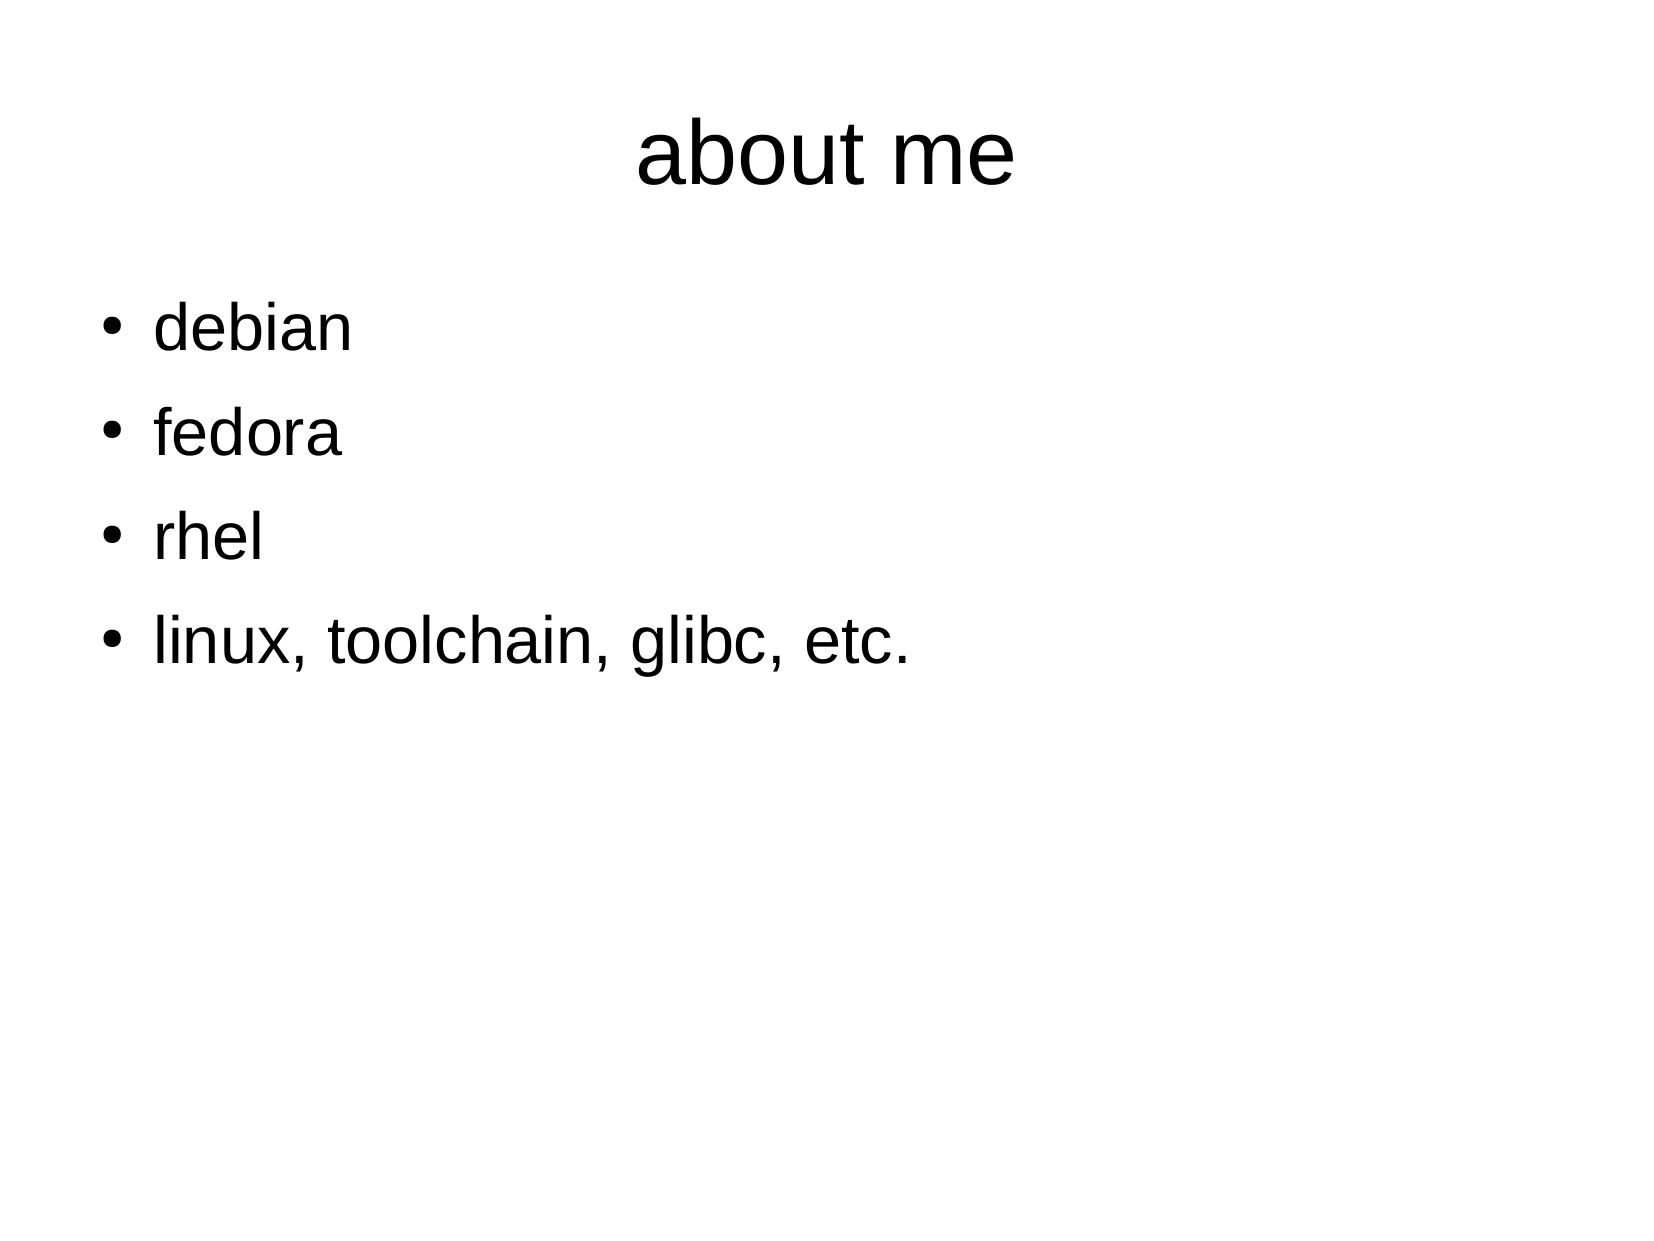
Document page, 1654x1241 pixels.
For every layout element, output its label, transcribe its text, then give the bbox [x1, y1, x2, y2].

title about me [82, 49, 1571, 257]
list debian fedora rhel linux, toolchain, glibc, etc. [82, 290, 1571, 1010]
